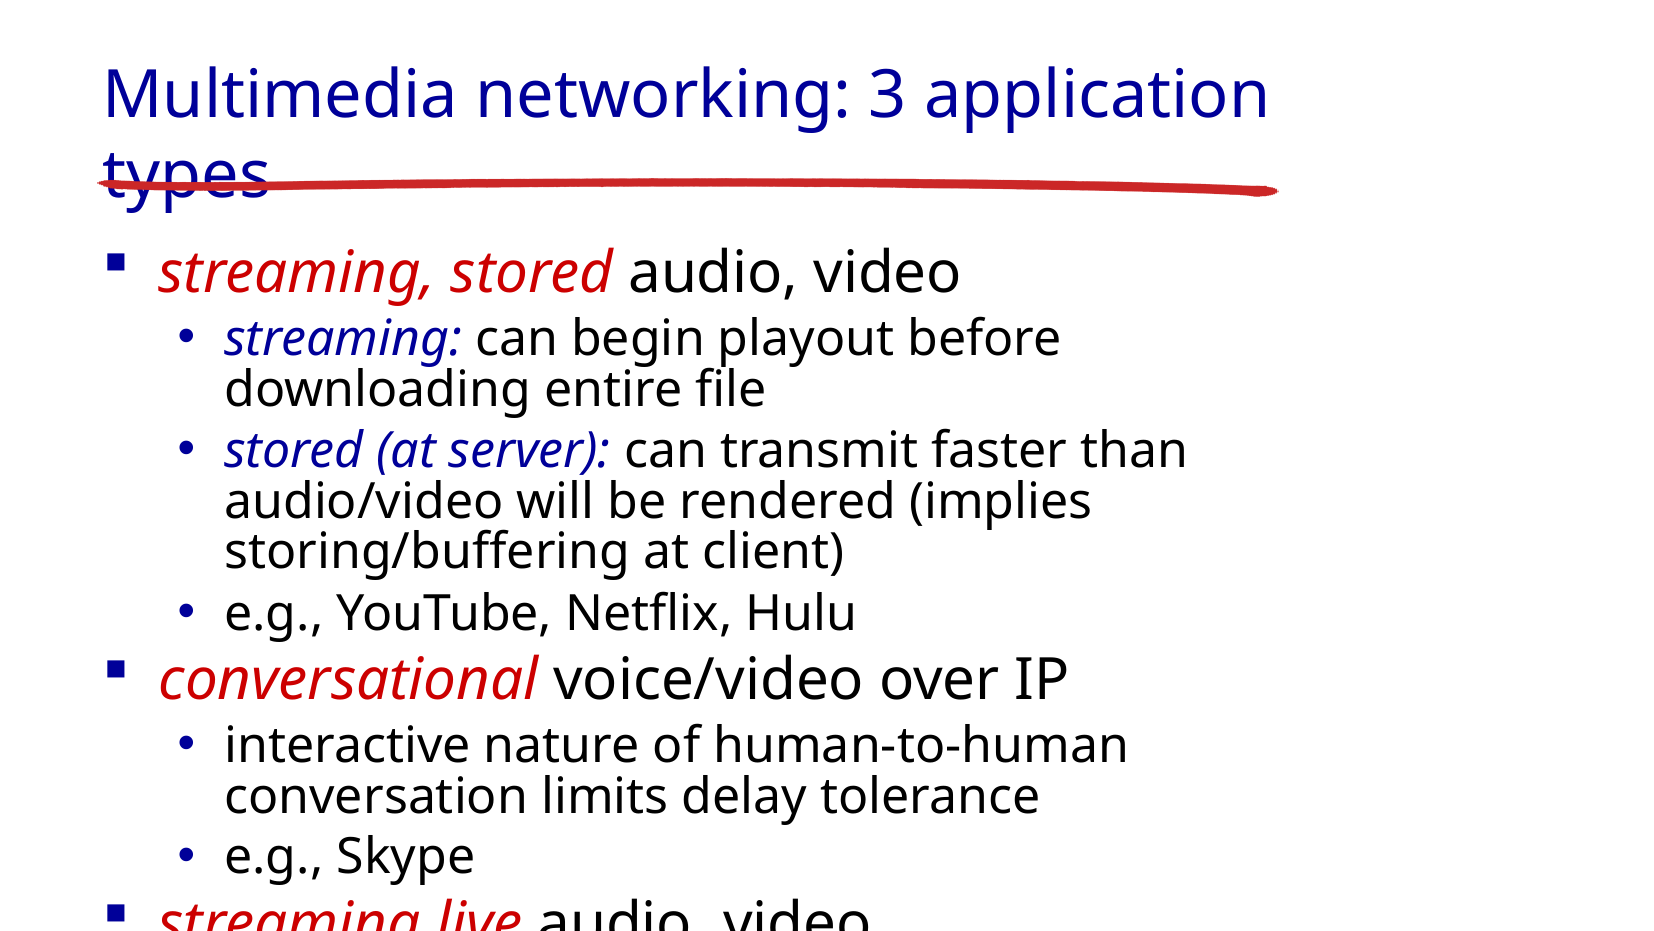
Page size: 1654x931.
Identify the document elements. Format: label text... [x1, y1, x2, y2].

title Multimedia networking: 3 application types [87, 37, 1363, 225]
list streaming, stored audio, video streaming: can begin playout before downloading entire file stored (at server): can transmit faster than audio/video will be rendered (implies storing/buffering at client) e.g., YouTube, Netflix, Hulu conversational voice/video over IP interactive nature of human-to-human conversation limits delay tolerance e.g., Skype streaming live audio, video e.g., live sporting event (futbol) [87, 237, 1361, 931]
picture [92, 173, 1292, 202]
